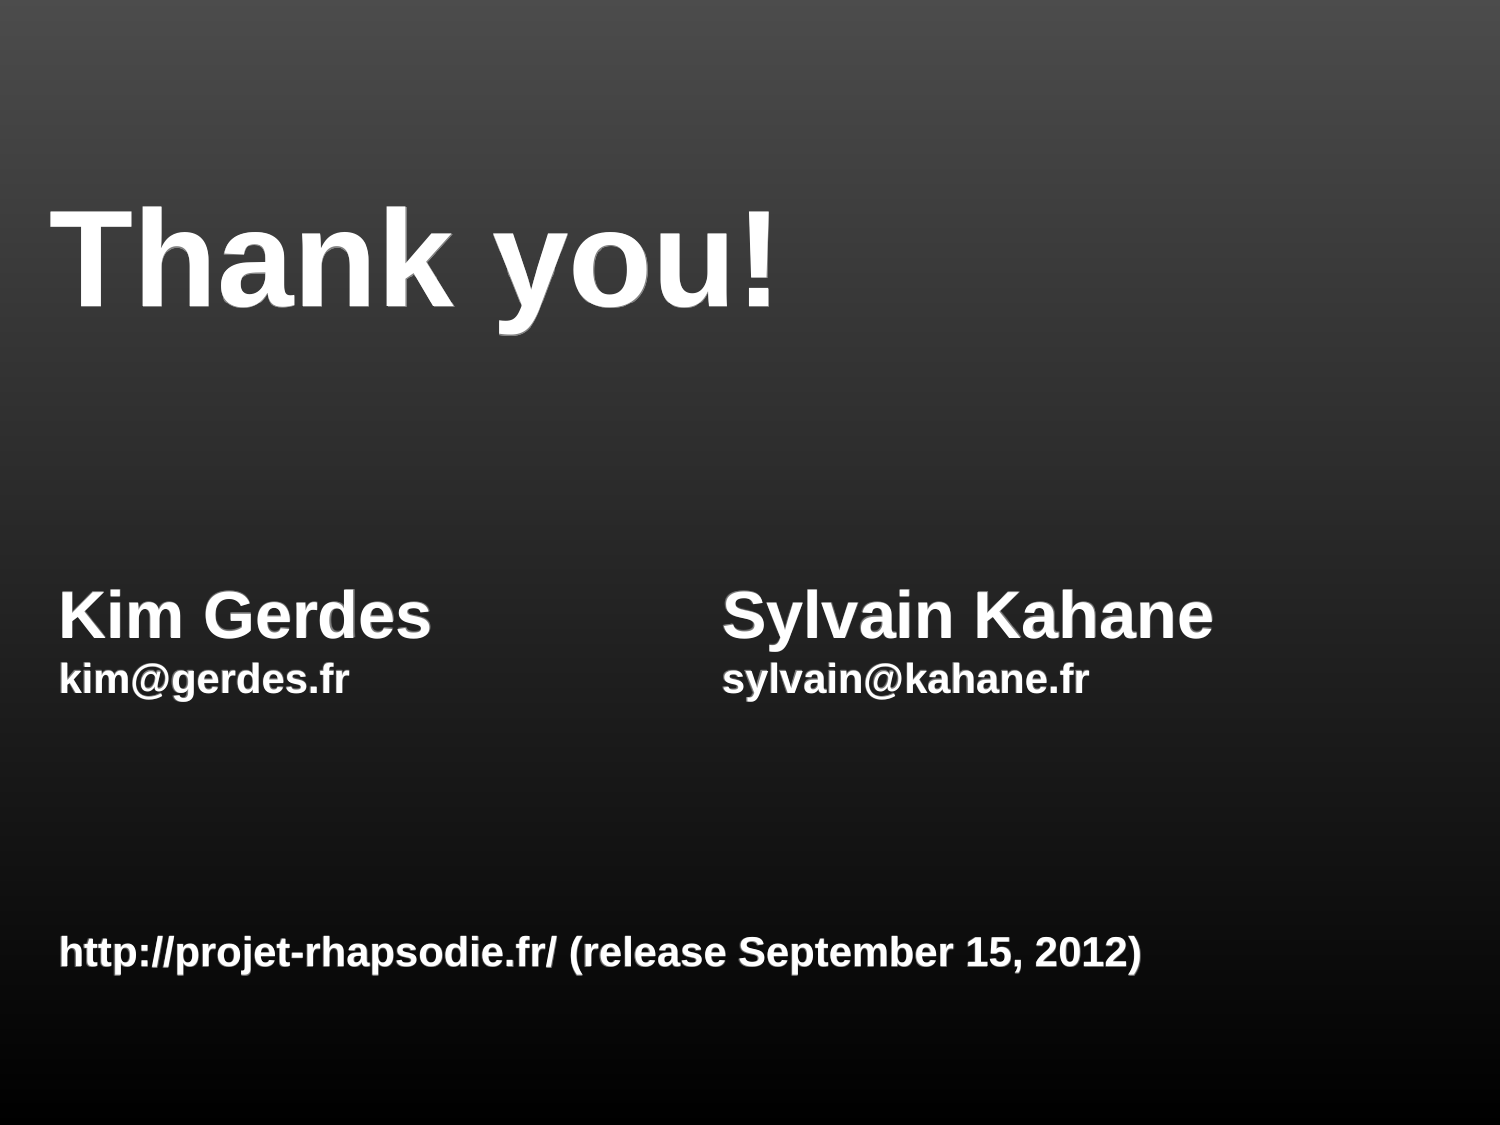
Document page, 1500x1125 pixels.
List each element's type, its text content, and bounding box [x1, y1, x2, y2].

text_box Thank you! [34, 75, 1335, 429]
text_box Kim Gerdes Sylvain Kahane kim@gerdes.fr sylvain@kahane.fr http://projet-rhapsodie.fr/ (release September 15, 2012) [43, 563, 1257, 1052]
